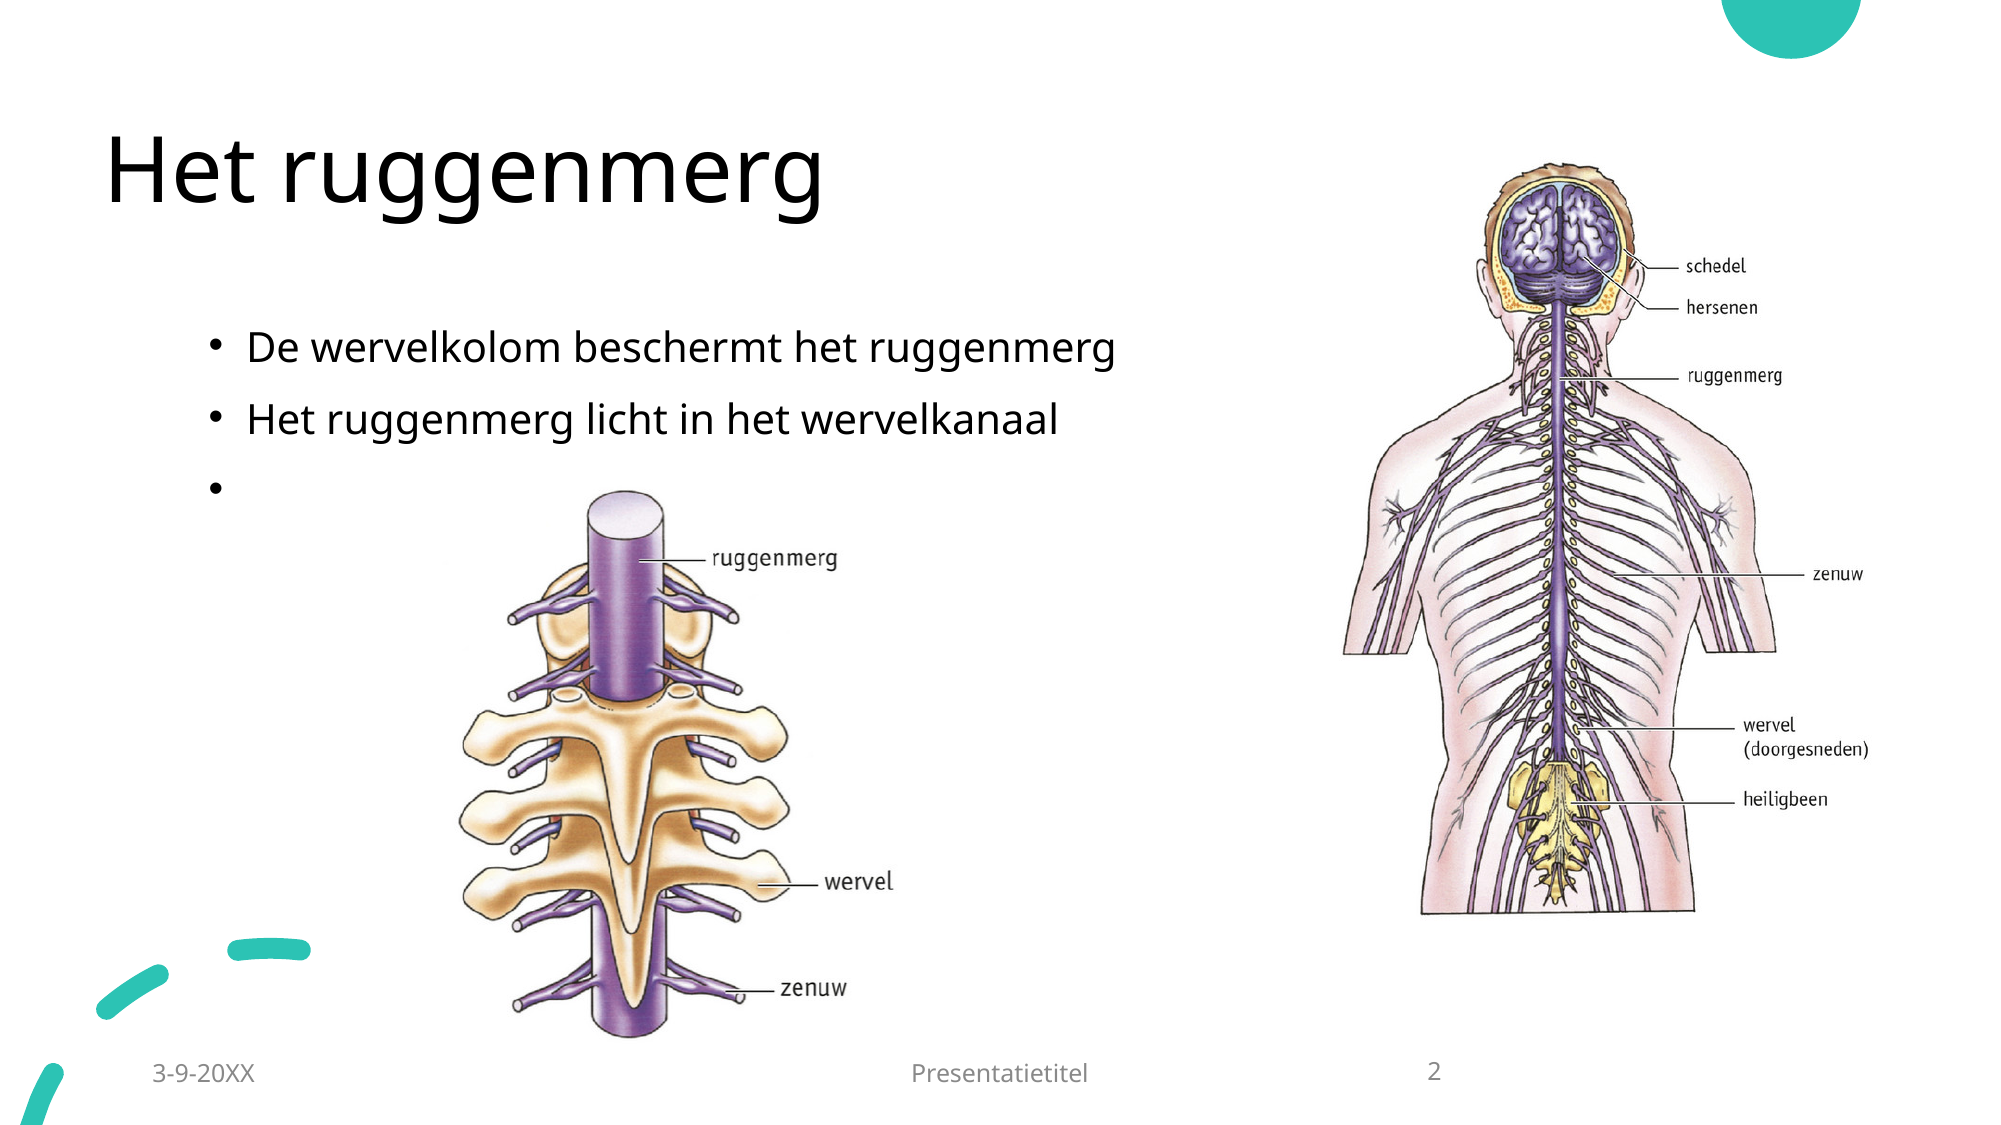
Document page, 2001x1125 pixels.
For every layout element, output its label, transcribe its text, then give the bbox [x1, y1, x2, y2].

picture [1326, 144, 1890, 922]
text_box Presentatietitel [662, 1042, 1338, 1103]
list De wervelkolom beschermt het ruggenmerg Het ruggenmerg licht in het wervelkanaal [193, 313, 1807, 947]
text_box ‹nr.› [1412, 1042, 1863, 1103]
title Het ruggenmerg [88, 59, 1814, 278]
text_box 3-9-20XX [137, 1042, 588, 1103]
picture [422, 472, 903, 1066]
